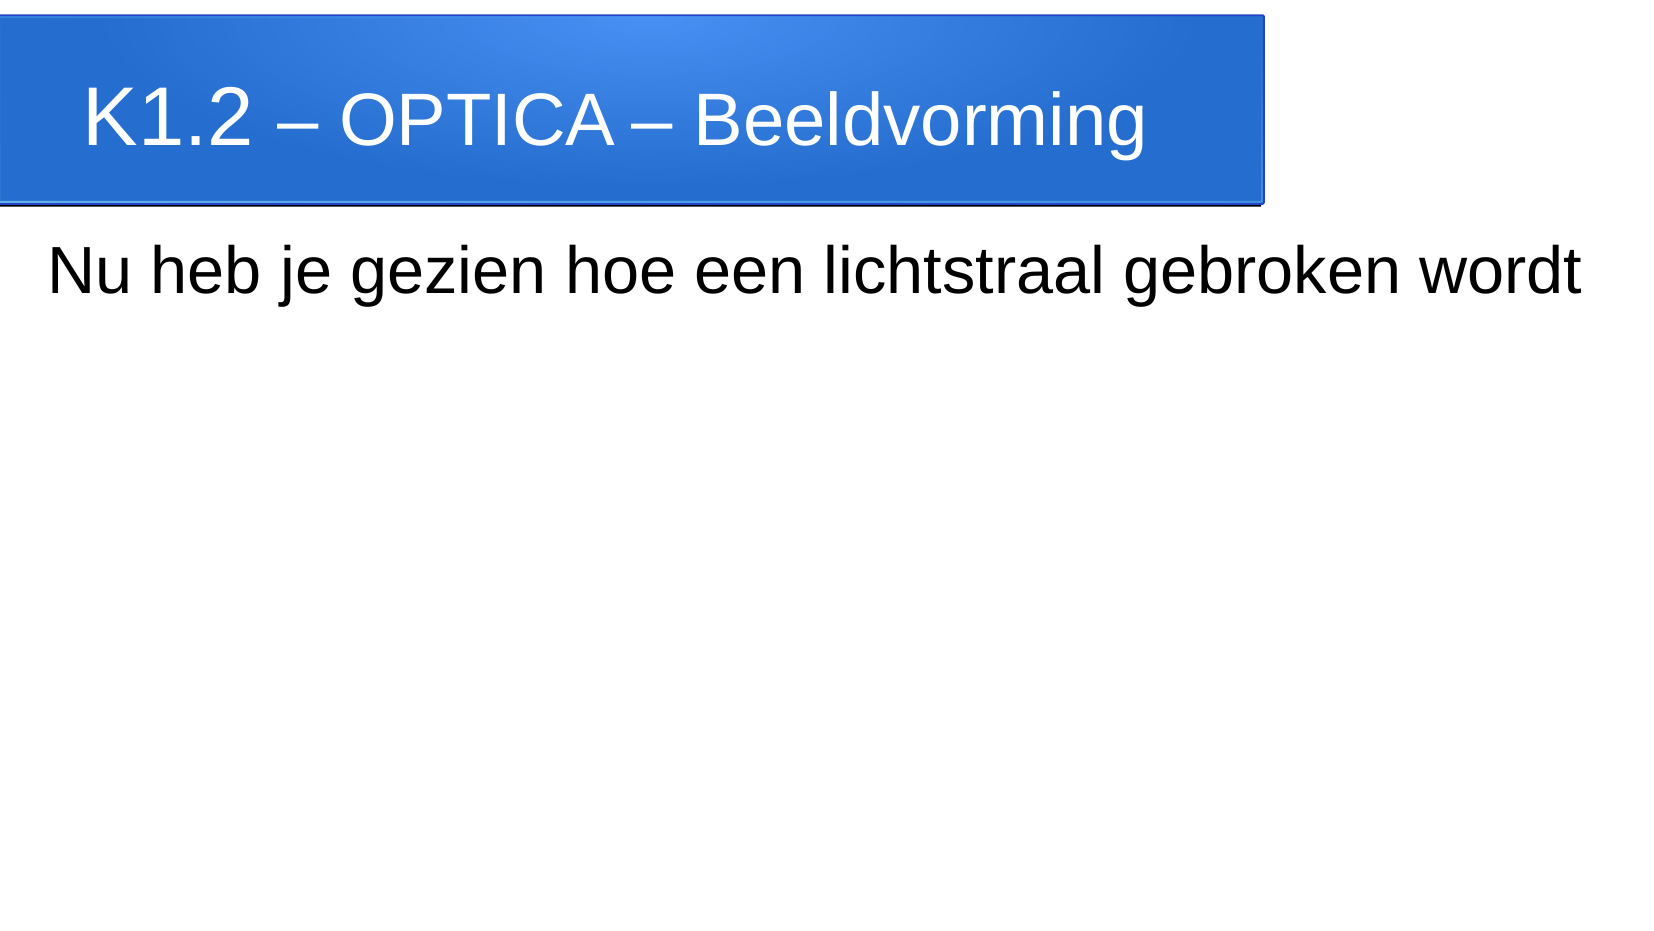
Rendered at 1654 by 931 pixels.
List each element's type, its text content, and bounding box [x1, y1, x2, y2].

subtitle Nu heb je gezien hoe een lichtstraal gebroken wordt [47, 236, 1607, 922]
title K1.2 – OPTICA – Beeldvorming [82, 35, 1235, 189]
